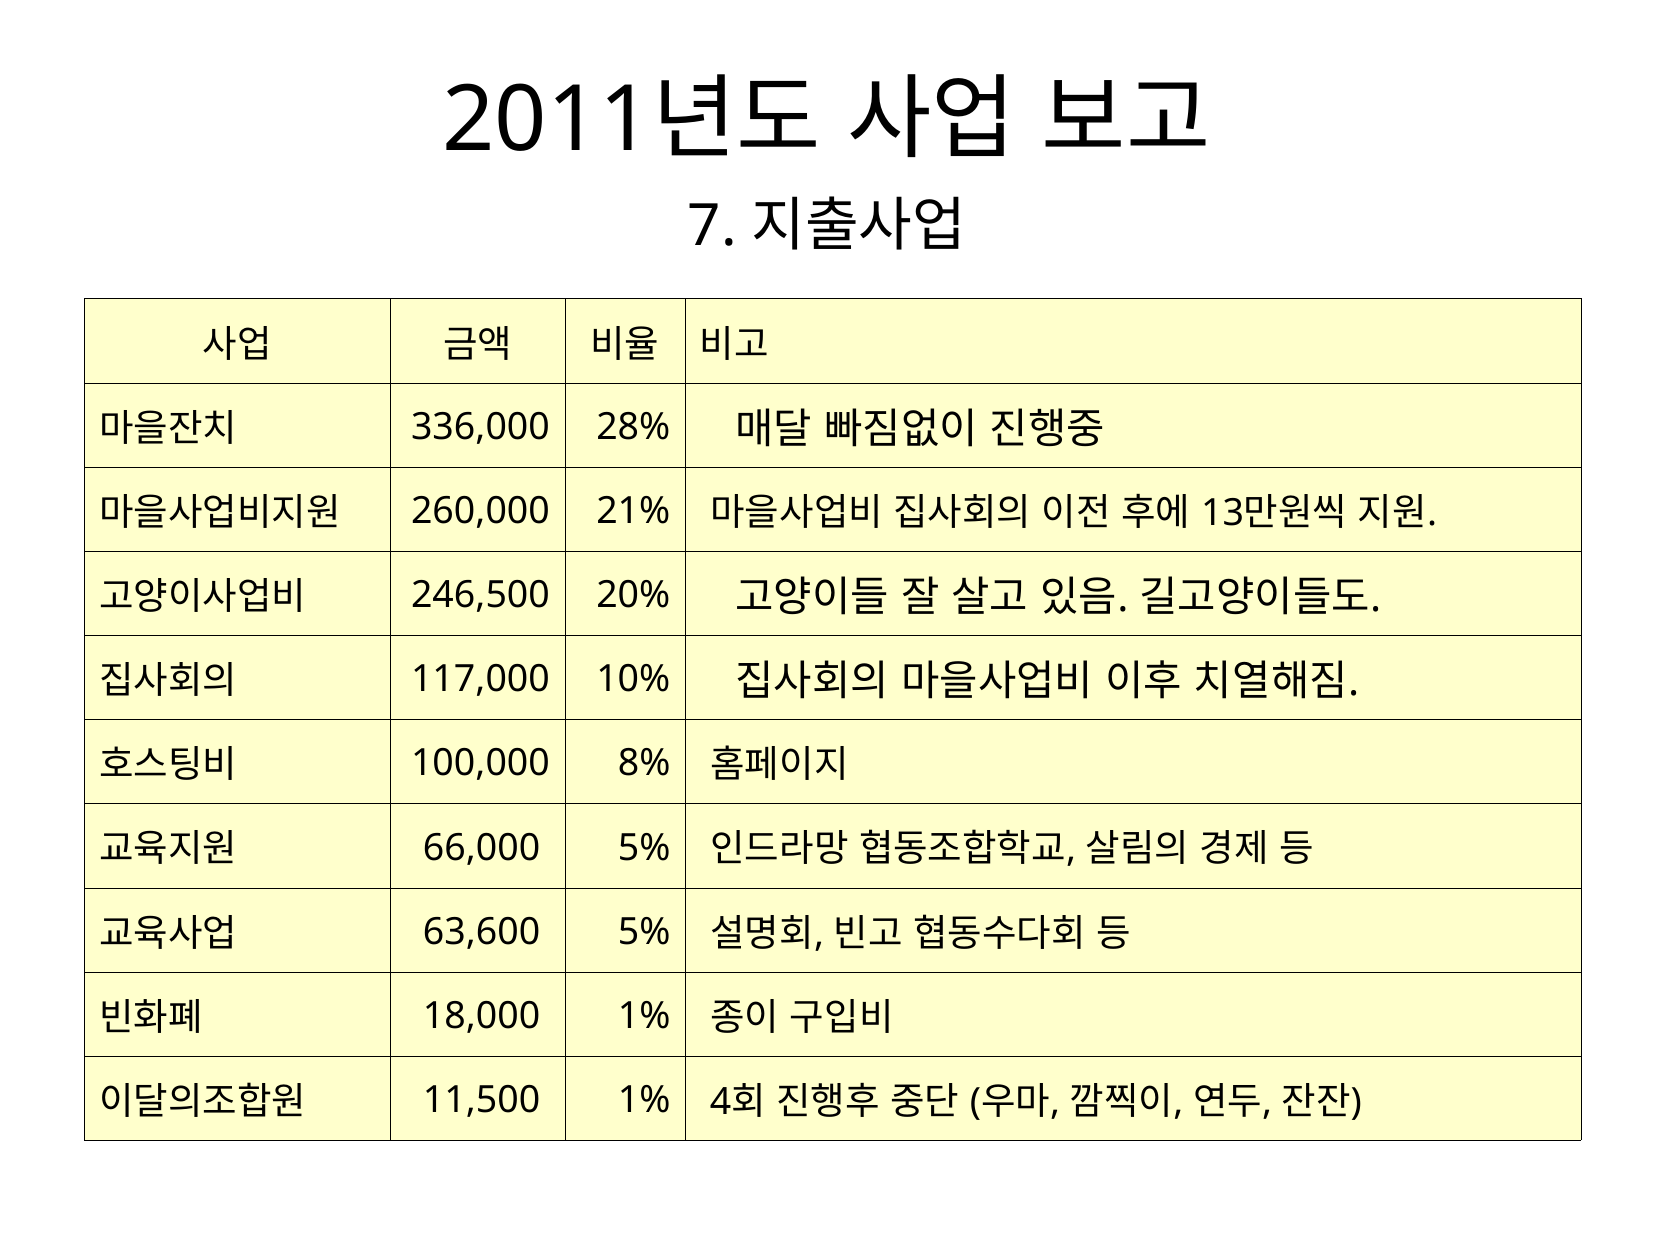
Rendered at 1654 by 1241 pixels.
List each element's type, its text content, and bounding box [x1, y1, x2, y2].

table_cell 260,000 [391, 468, 565, 551]
table_cell 인드라망 협동조합학교, 살림의 경제 등 [686, 804, 1581, 888]
table_cell 100,000 [391, 720, 565, 803]
table_cell 63,600 [391, 889, 565, 972]
table_cell 28% [566, 384, 685, 467]
table_cell 고양이사업비 [85, 552, 390, 635]
table_cell 11,500 [391, 1057, 565, 1140]
table_cell 교육사업 [85, 889, 390, 972]
table_header 사업 [85, 299, 390, 383]
table_cell 336,000 [391, 384, 565, 467]
table_cell 빈화폐 [85, 973, 390, 1056]
table_cell 20% [566, 552, 685, 635]
table_cell 설명회, 빈고 협동수다회 등 [686, 889, 1581, 972]
table_header 금액 [391, 299, 565, 383]
table_cell 홈페이지 [686, 720, 1581, 803]
table_cell 집사회의 마을사업비 이후 치열해짐. [686, 636, 1581, 719]
table_cell 마을잔치 [85, 384, 390, 467]
table_cell 4회 진행후 중단 (우마, 깜찍이, 연두, 잔잔) [686, 1057, 1581, 1140]
table_cell 마을사업비 집사회의 이전 후에 13만원씩 지원. [686, 468, 1581, 551]
table_cell 종이 구입비 [686, 973, 1581, 1056]
table_cell 교육지원 [85, 804, 390, 888]
table_cell 집사회의 [85, 636, 390, 719]
table_cell 18,000 [391, 973, 565, 1056]
table_cell 117,000 [391, 636, 565, 719]
table_cell 이달의조합원 [85, 1057, 390, 1140]
table_cell 246,500 [391, 552, 565, 635]
table_cell 호스팅비 [85, 720, 390, 803]
table_cell 5% [566, 804, 685, 888]
table_cell 매달 빠짐없이 진행중 [686, 384, 1581, 467]
table_cell 고양이들 잘 살고 있음. 길고양이들도. [686, 552, 1581, 635]
table_cell 1% [566, 973, 685, 1056]
table_cell 21% [566, 468, 685, 551]
title 2011년도 사업 보고 7. 지출사업 [82, 49, 1571, 257]
table_cell 10% [566, 636, 685, 719]
table_cell 5% [566, 889, 685, 972]
table_header 비율 [566, 299, 685, 383]
table_cell 1% [566, 1057, 685, 1140]
table_cell 마을사업비지원 [85, 468, 390, 551]
table_cell 66,000 [391, 804, 565, 888]
table_header 비고 [686, 299, 1581, 383]
table_cell 8% [566, 720, 685, 803]
